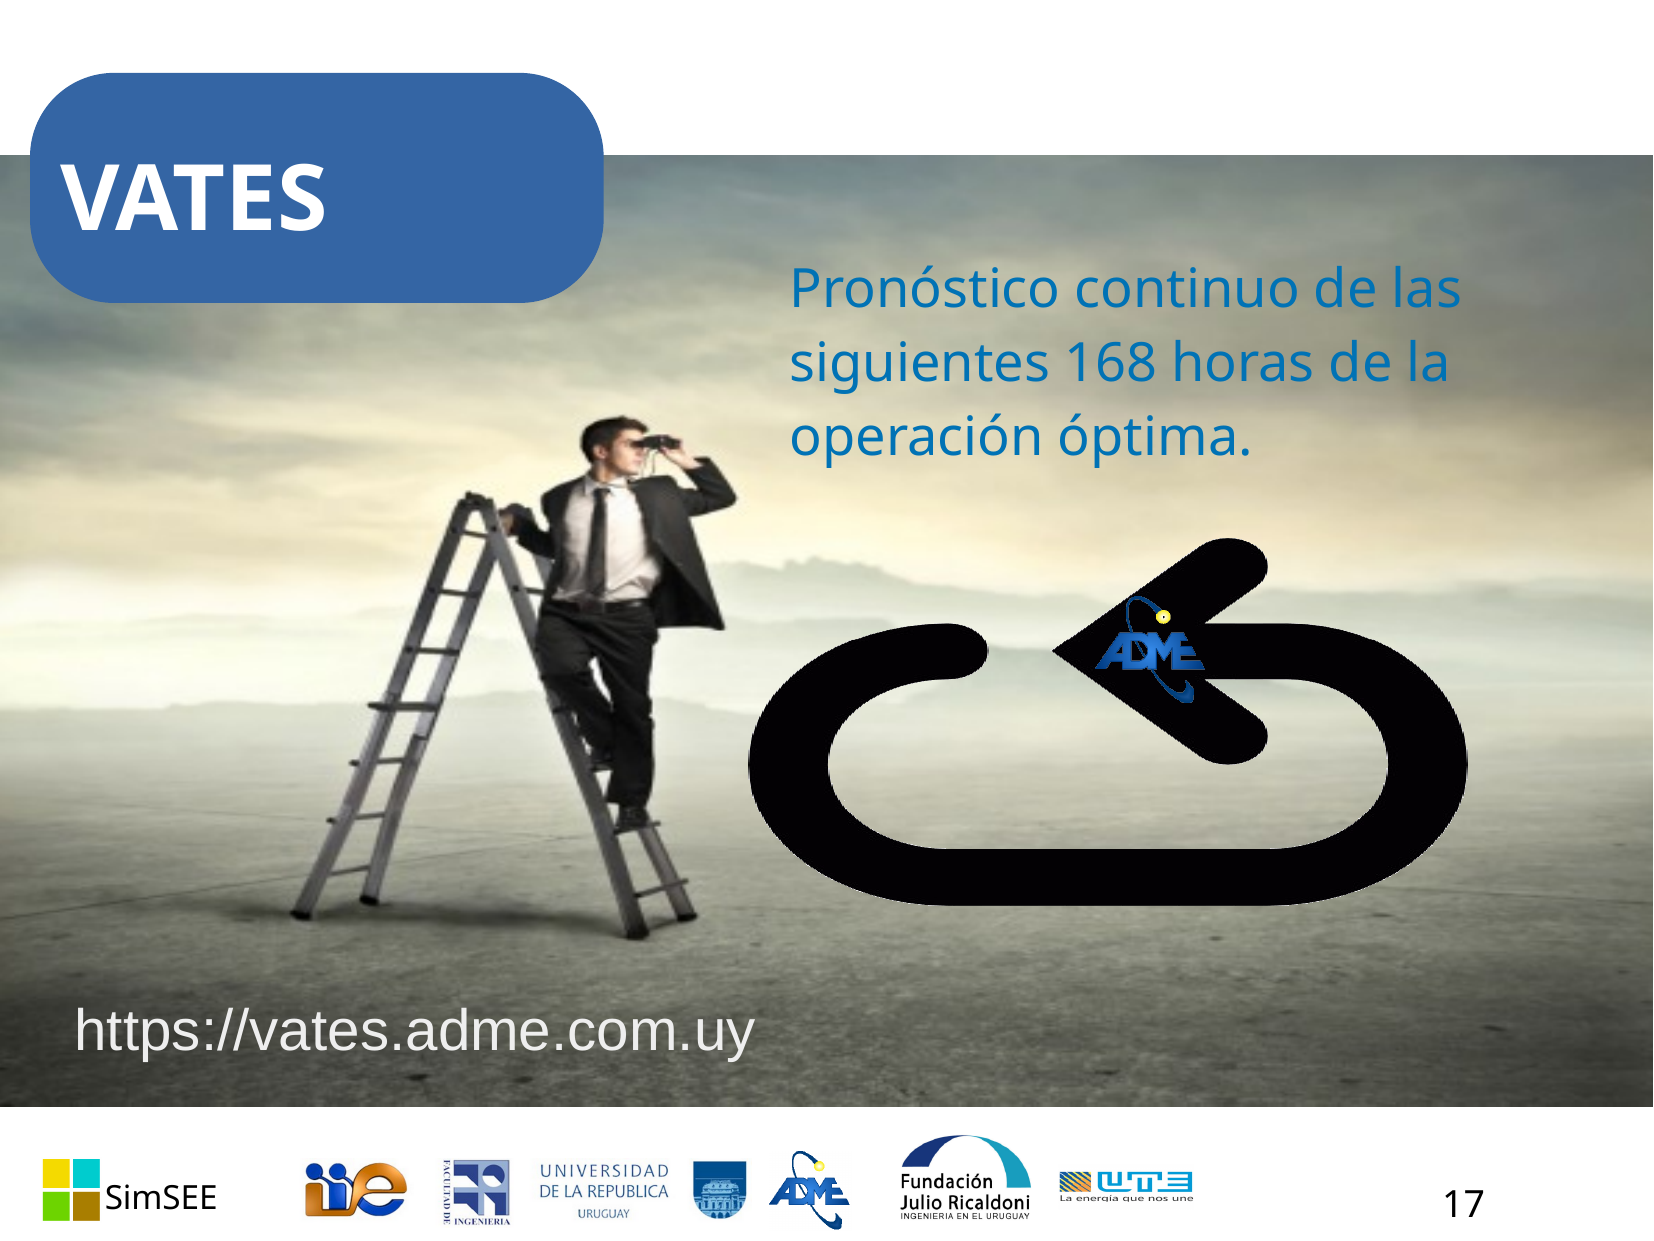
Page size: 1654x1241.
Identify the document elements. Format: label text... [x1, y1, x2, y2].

text_box VATES [30, 72, 604, 286]
picture [41, 1157, 102, 1223]
picture [0, 155, 1653, 1107]
title Pronóstico continuo de las siguientes 168 horas de la operación óptima. [783, 279, 1591, 467]
picture [769, 1151, 852, 1231]
picture [295, 1154, 752, 1230]
text_box https://vates.adme.com.uy [59, 990, 780, 1097]
picture [896, 1134, 1035, 1224]
picture [1058, 1164, 1194, 1210]
